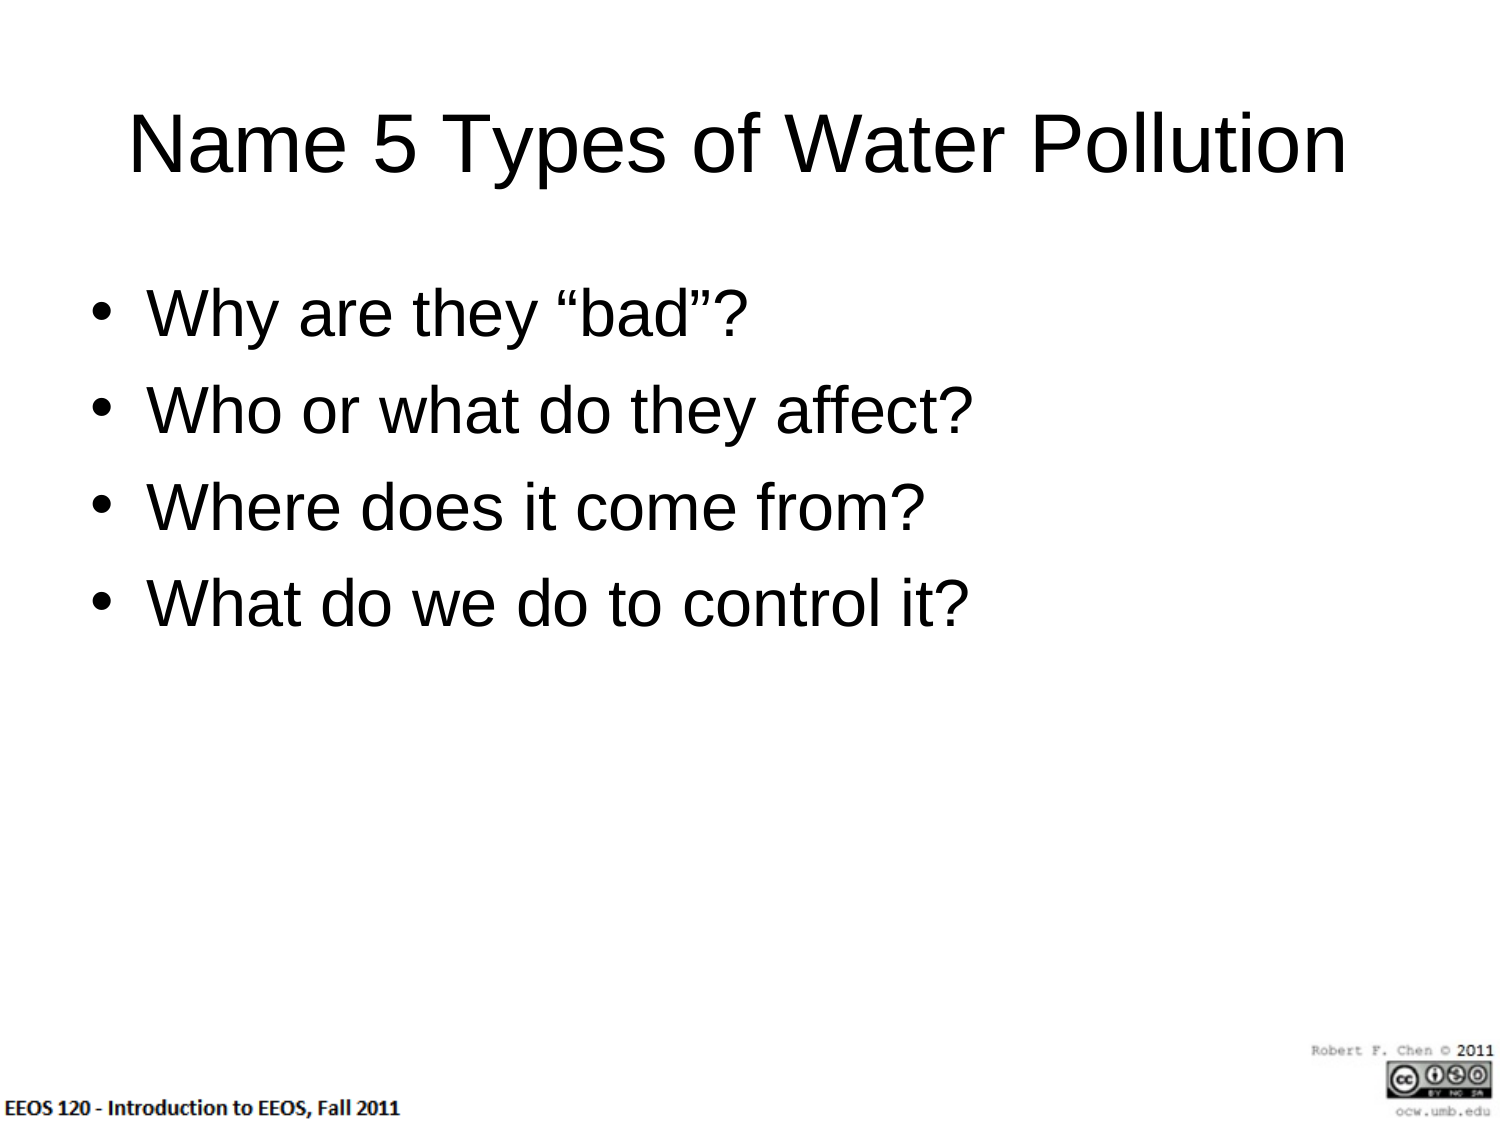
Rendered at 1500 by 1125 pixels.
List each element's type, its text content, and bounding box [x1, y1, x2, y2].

picture [0, 1090, 405, 1125]
title Name 5 Types of Water Pollution [75, 45, 1426, 233]
list Why are they “bad”? Who or what do they affect? Where does it come from? What do we do to control it? [75, 262, 1426, 1006]
picture [1304, 1039, 1500, 1125]
